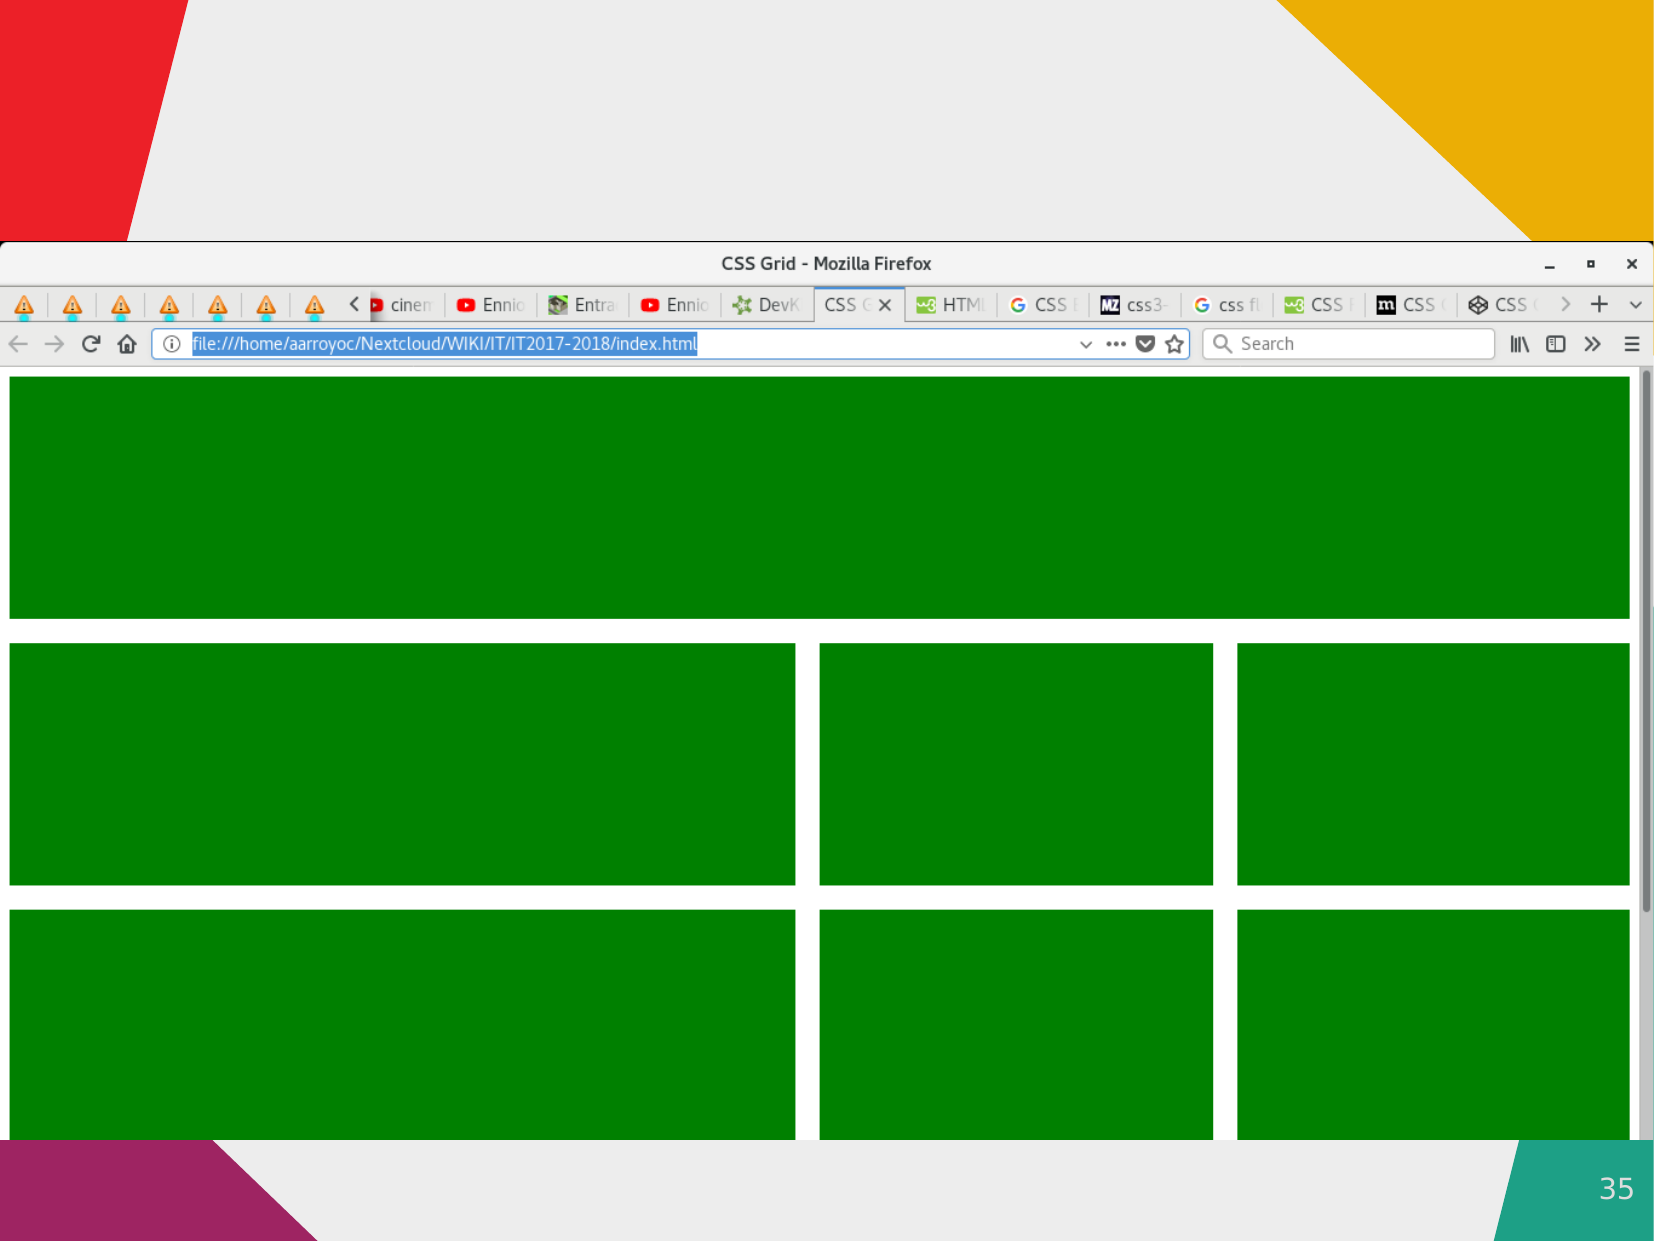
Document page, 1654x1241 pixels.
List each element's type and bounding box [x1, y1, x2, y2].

picture [0, 241, 1654, 1141]
